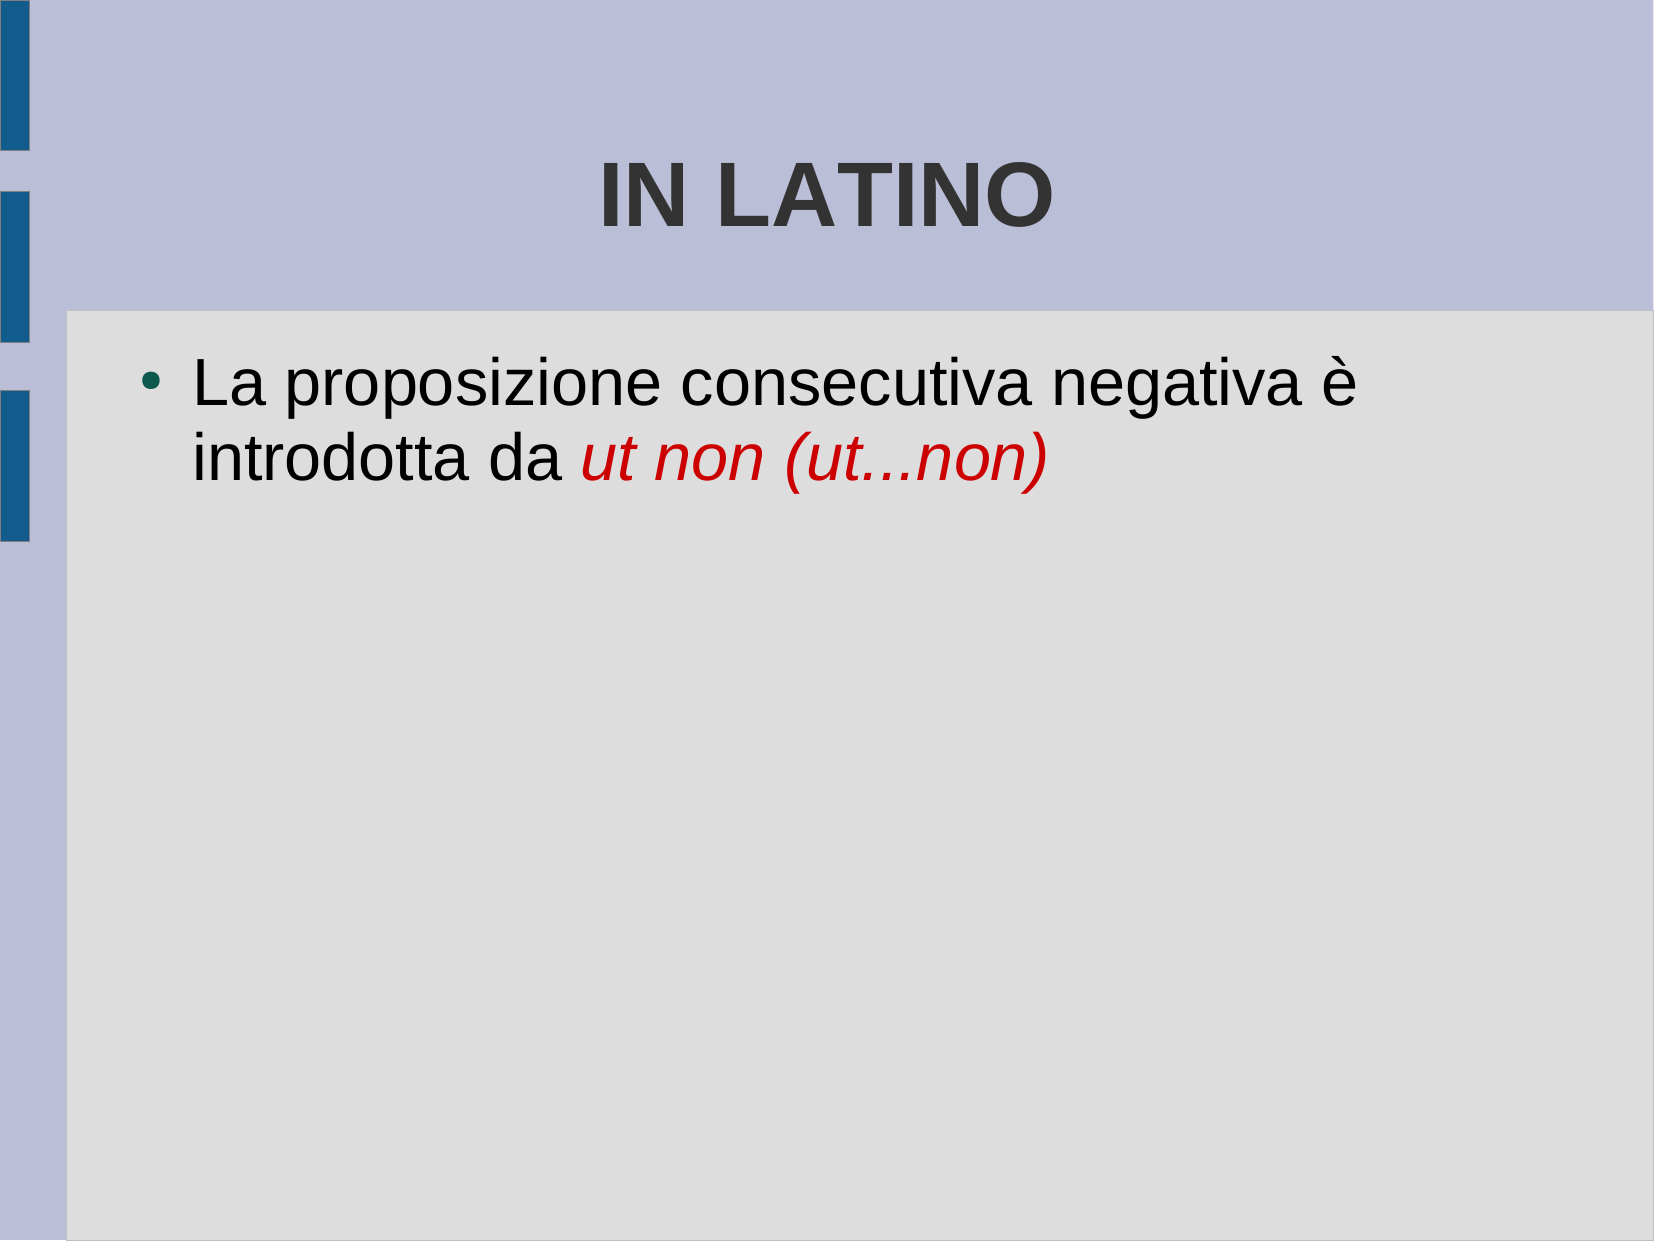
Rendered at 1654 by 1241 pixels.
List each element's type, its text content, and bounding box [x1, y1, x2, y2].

list La proposizione consecutiva negativa è introdotta da ut non (ut...non) [121, 344, 1534, 1127]
title IN LATINO [121, 91, 1534, 299]
